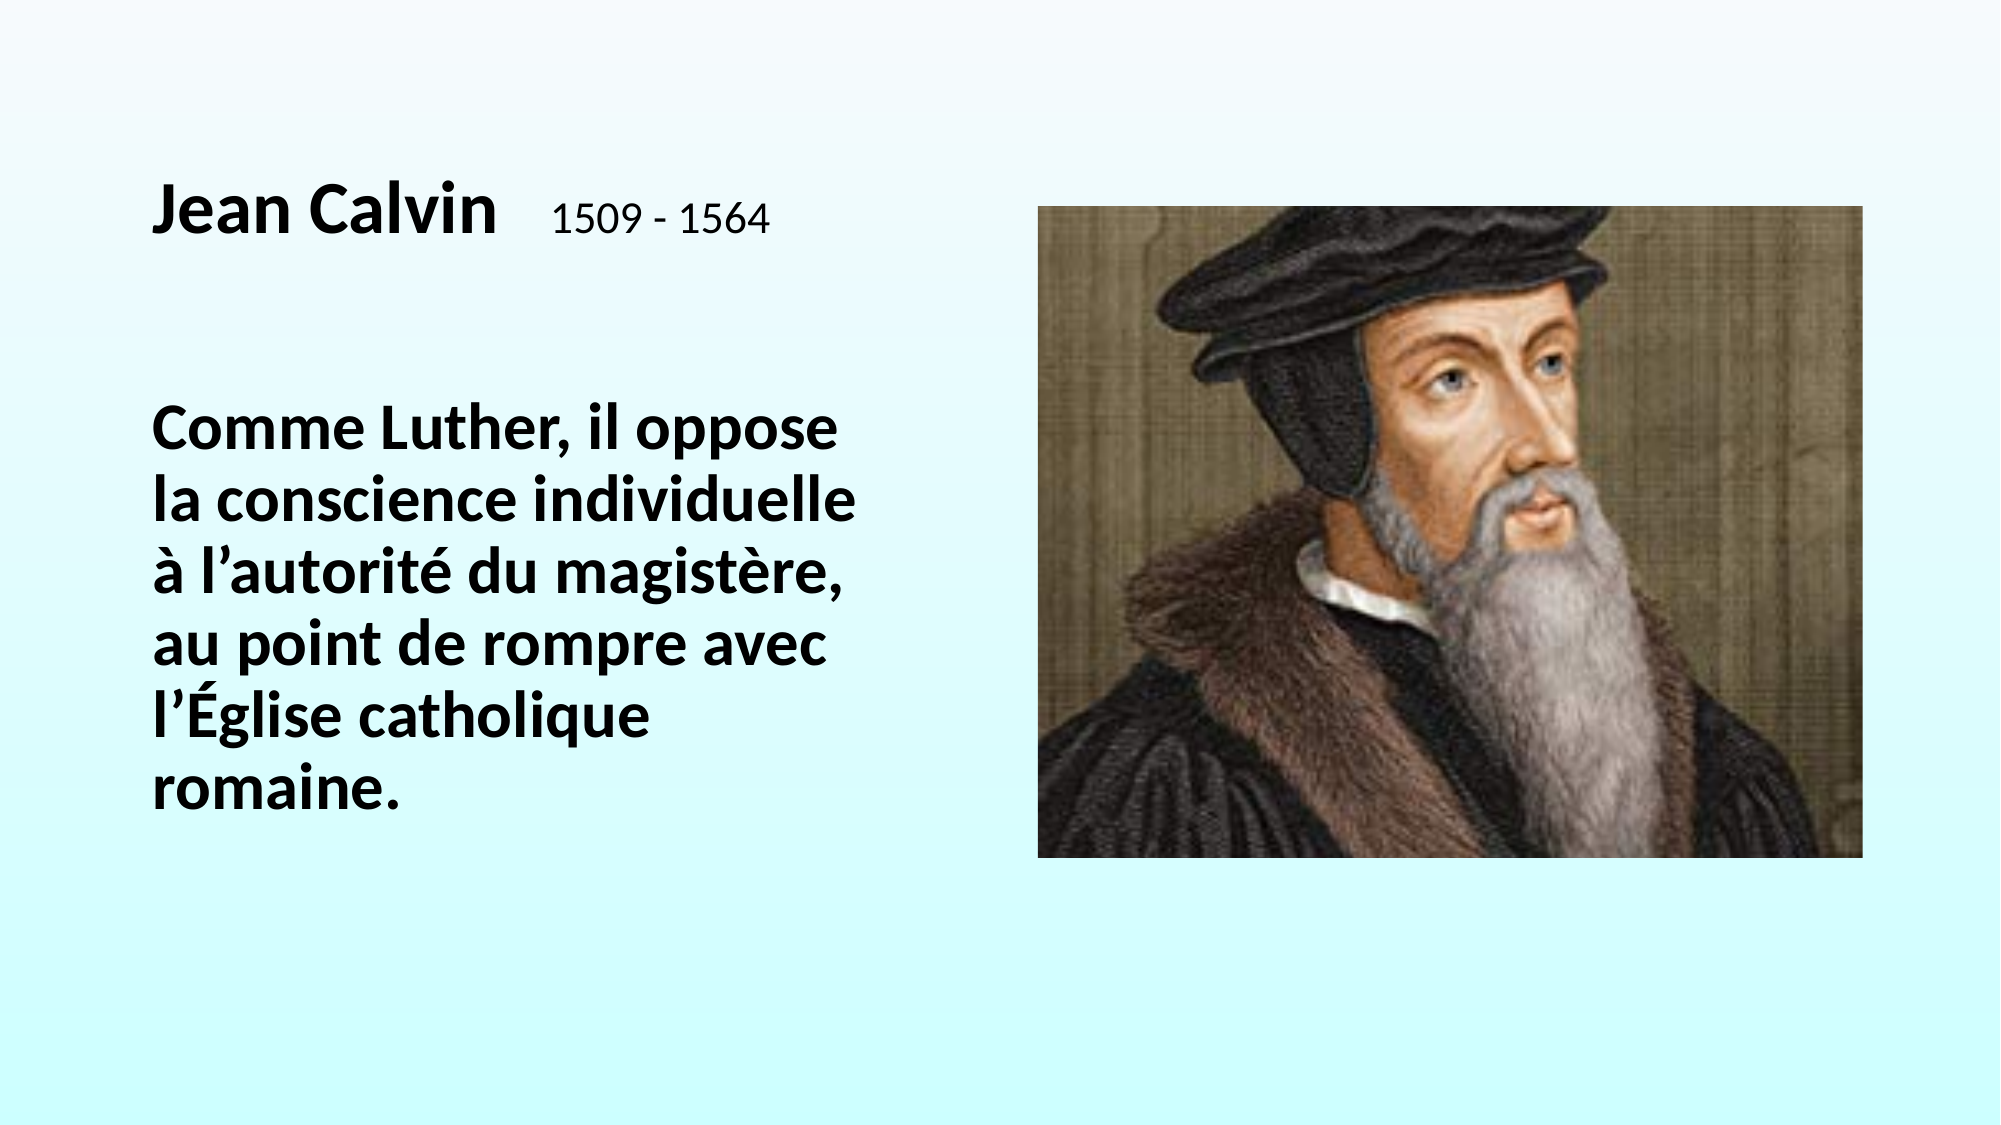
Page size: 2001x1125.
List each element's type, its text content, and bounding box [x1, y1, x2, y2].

picture [1037, 206, 1863, 858]
title Jean Calvin 1509 - 1564 [137, 75, 823, 338]
list Comme Luther, il oppose la conscience individuelle à l’autorité du magistère, au point de rompre avec l’Église catholique romaine. [137, 384, 915, 963]
